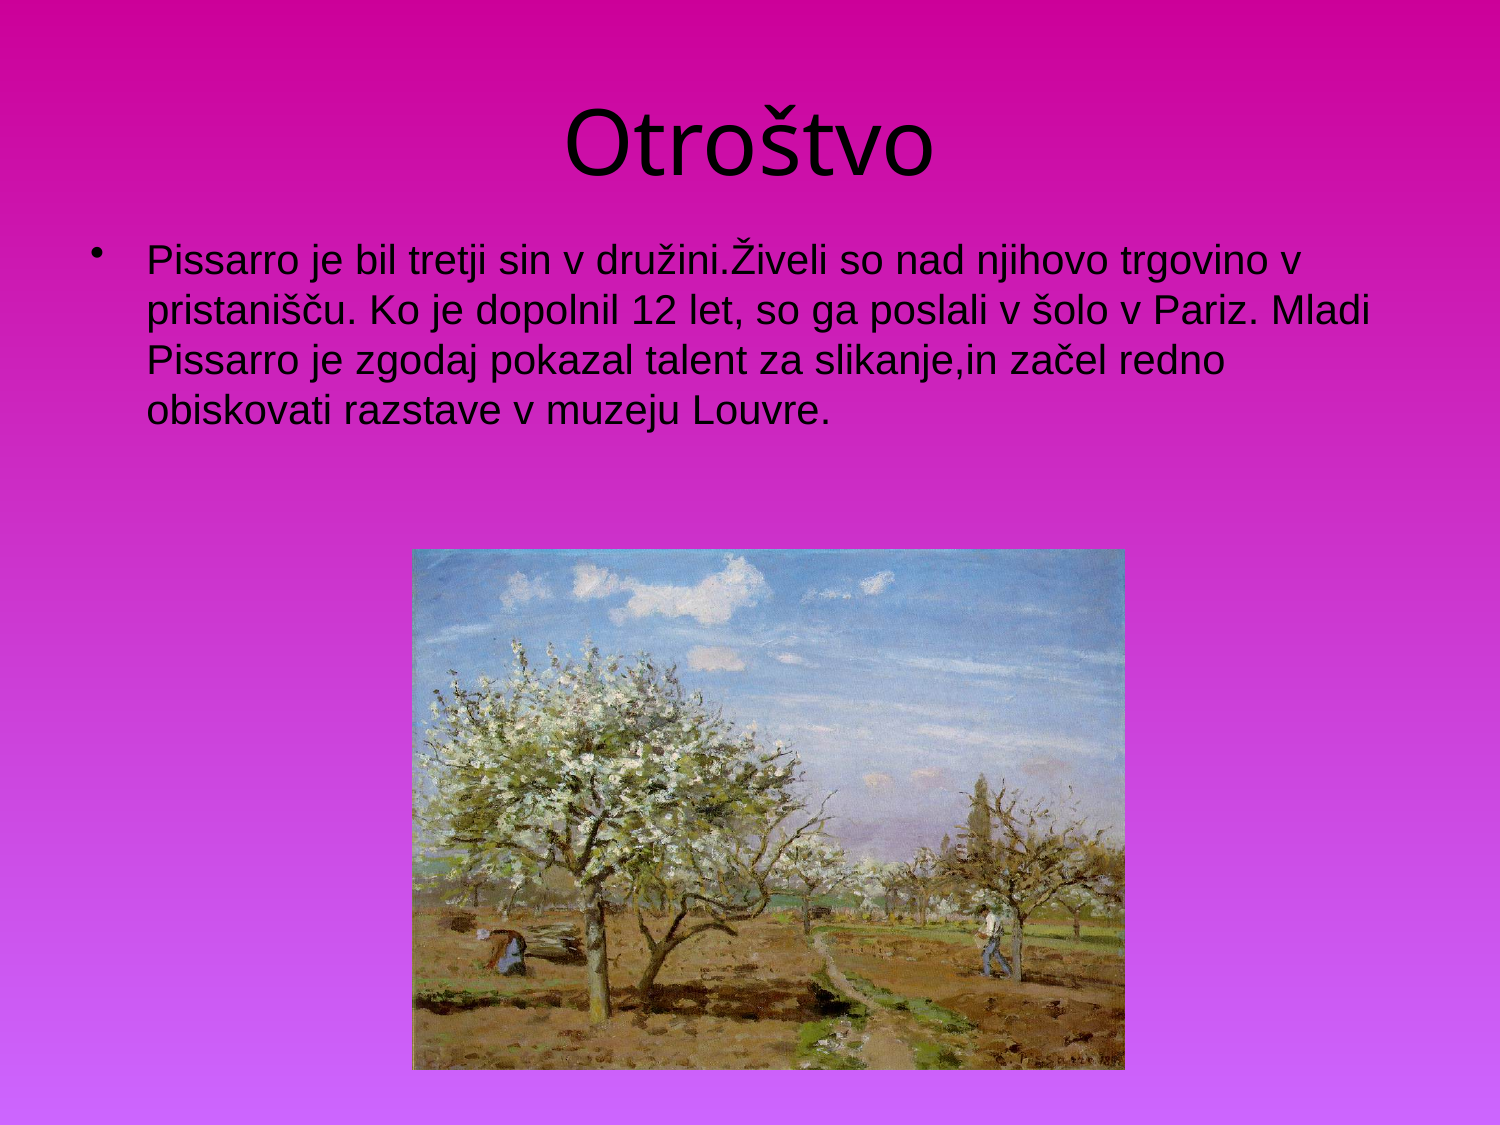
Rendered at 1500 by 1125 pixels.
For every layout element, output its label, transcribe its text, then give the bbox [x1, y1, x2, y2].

picture [412, 549, 1125, 1070]
title Otroštvo [75, 45, 1425, 224]
list Pissarro je bil tretji sin v družini.Živeli so nad njihovo trgovino v pristanišču. Ko je dopolnil 12 let, so ga poslali v šolo v Pariz. Mladi Pissarro je zgodaj pokazal talent za slikanje,in začel redno obiskovati razstave v muzeju Louvre. [75, 224, 1425, 968]
